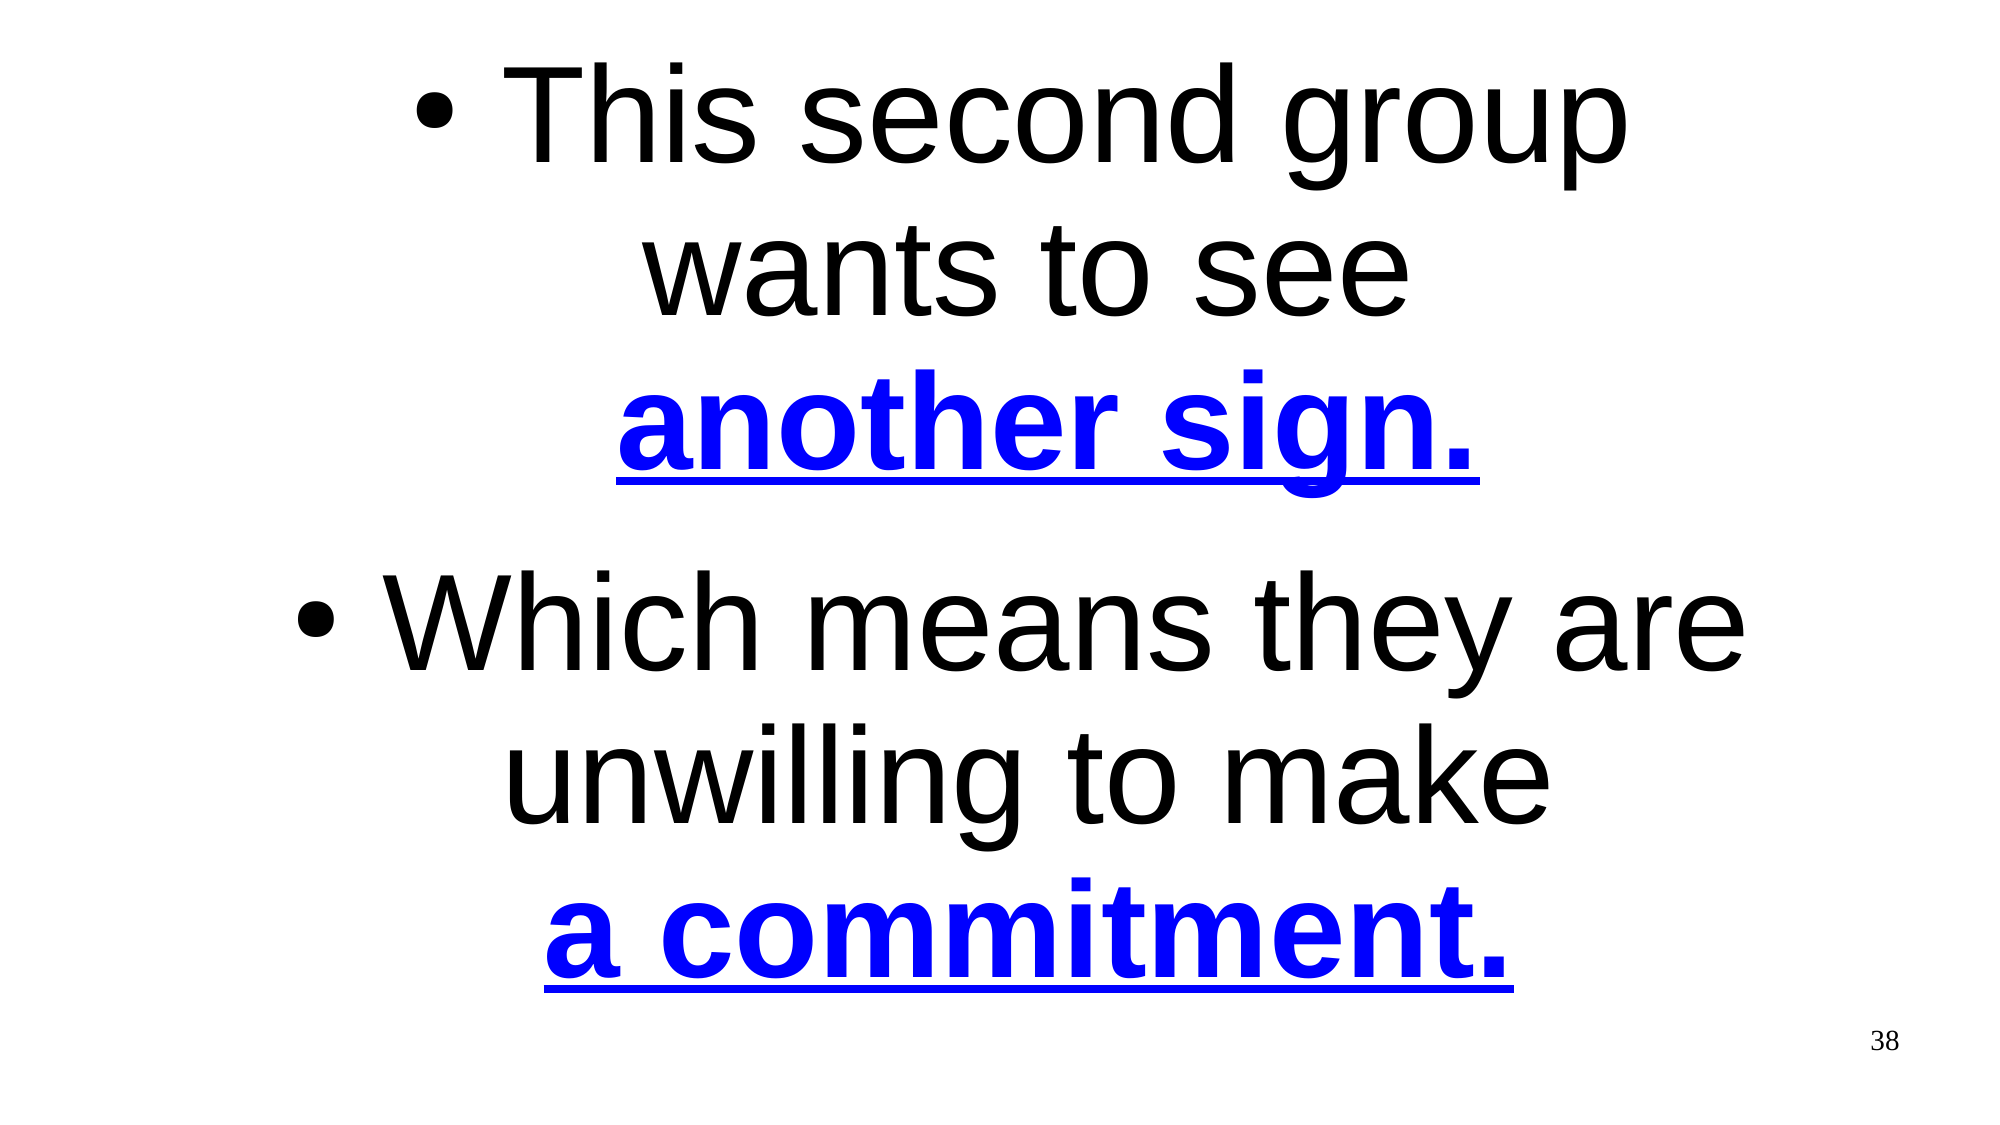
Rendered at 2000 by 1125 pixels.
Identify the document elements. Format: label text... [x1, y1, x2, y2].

list This second group wants to see another sign. Which means they are unwilling to make a commitment. [37, 37, 1988, 1125]
